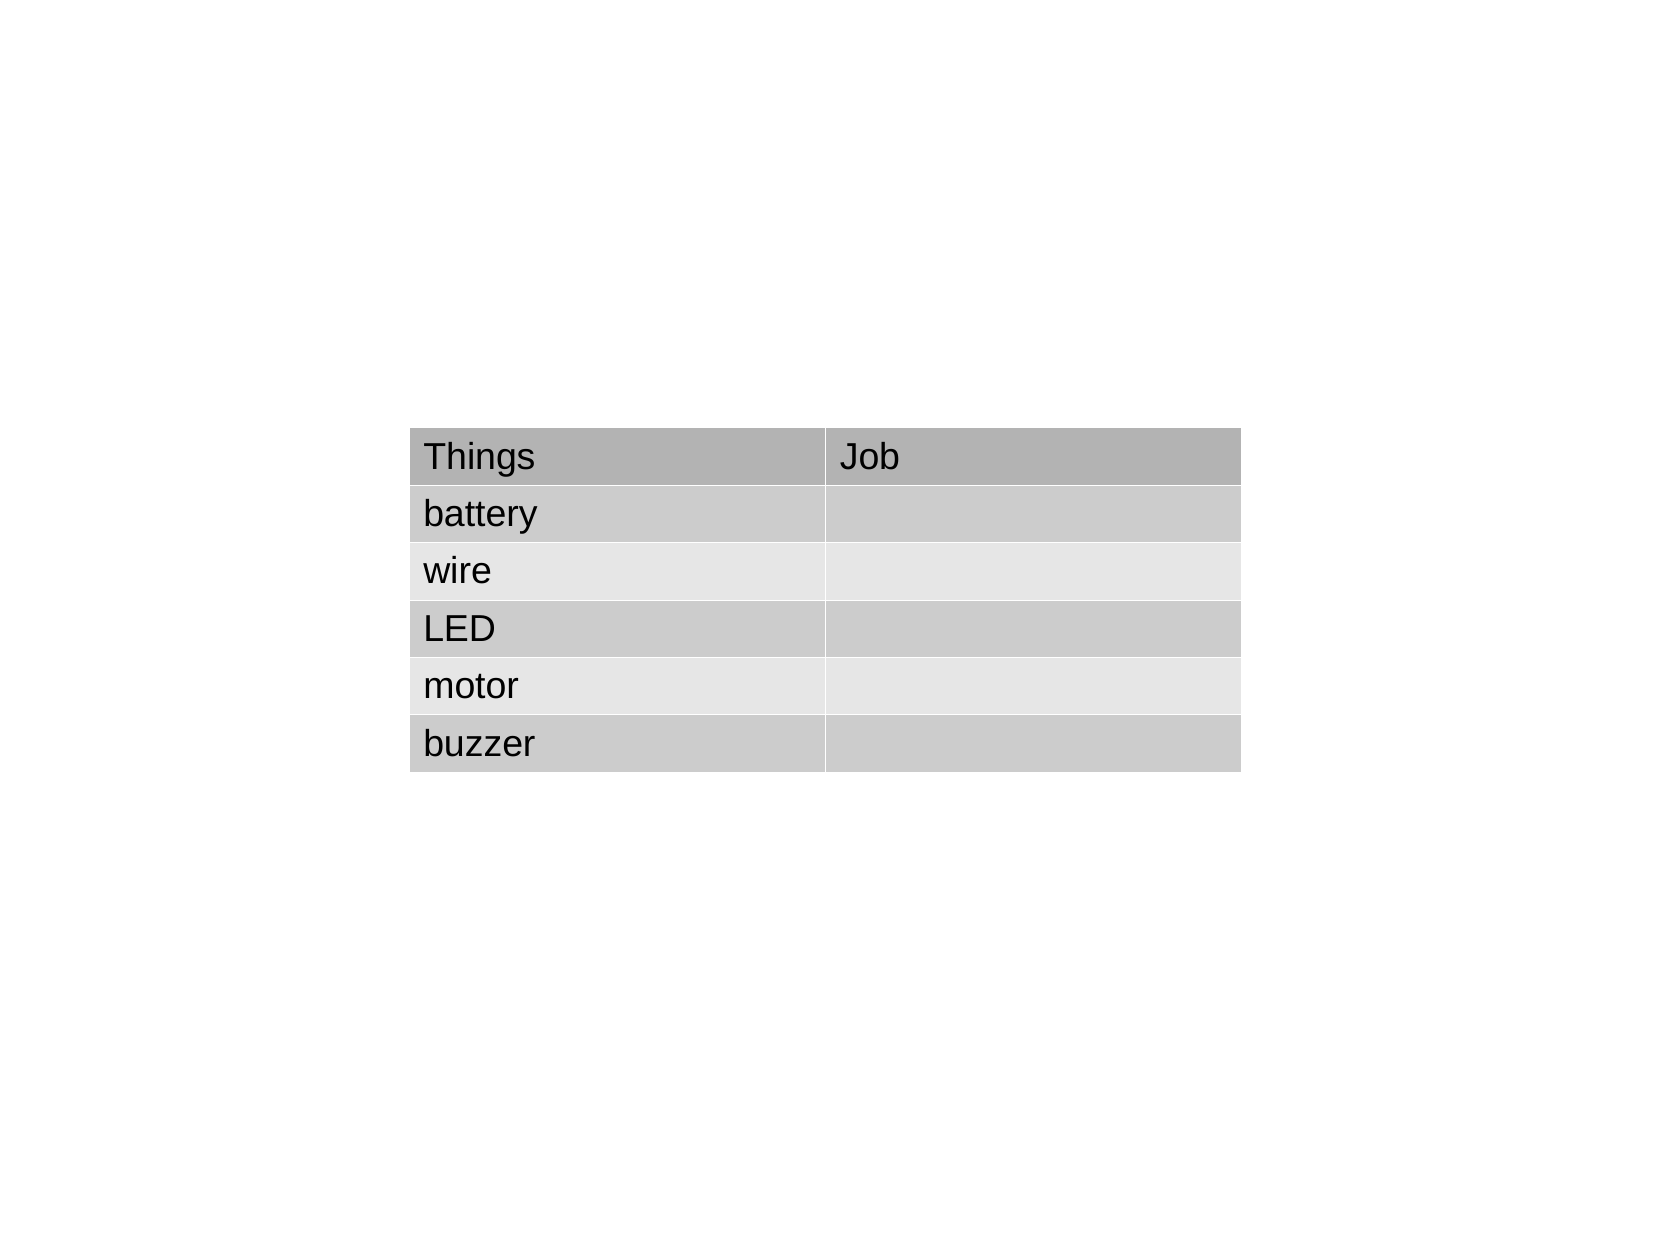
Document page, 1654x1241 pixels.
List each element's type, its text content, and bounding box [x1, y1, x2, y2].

table_cell [826, 658, 1241, 714]
table_cell battery [410, 486, 825, 542]
table_cell [826, 601, 1241, 657]
table_header Things [410, 428, 825, 485]
table_cell wire [410, 543, 825, 600]
table_cell [826, 715, 1241, 772]
table_cell [826, 486, 1241, 542]
table_header Job [826, 428, 1241, 485]
table_cell motor [410, 658, 825, 714]
table_cell LED [410, 601, 825, 657]
table_cell buzzer [410, 715, 825, 772]
table_cell [826, 543, 1241, 600]
